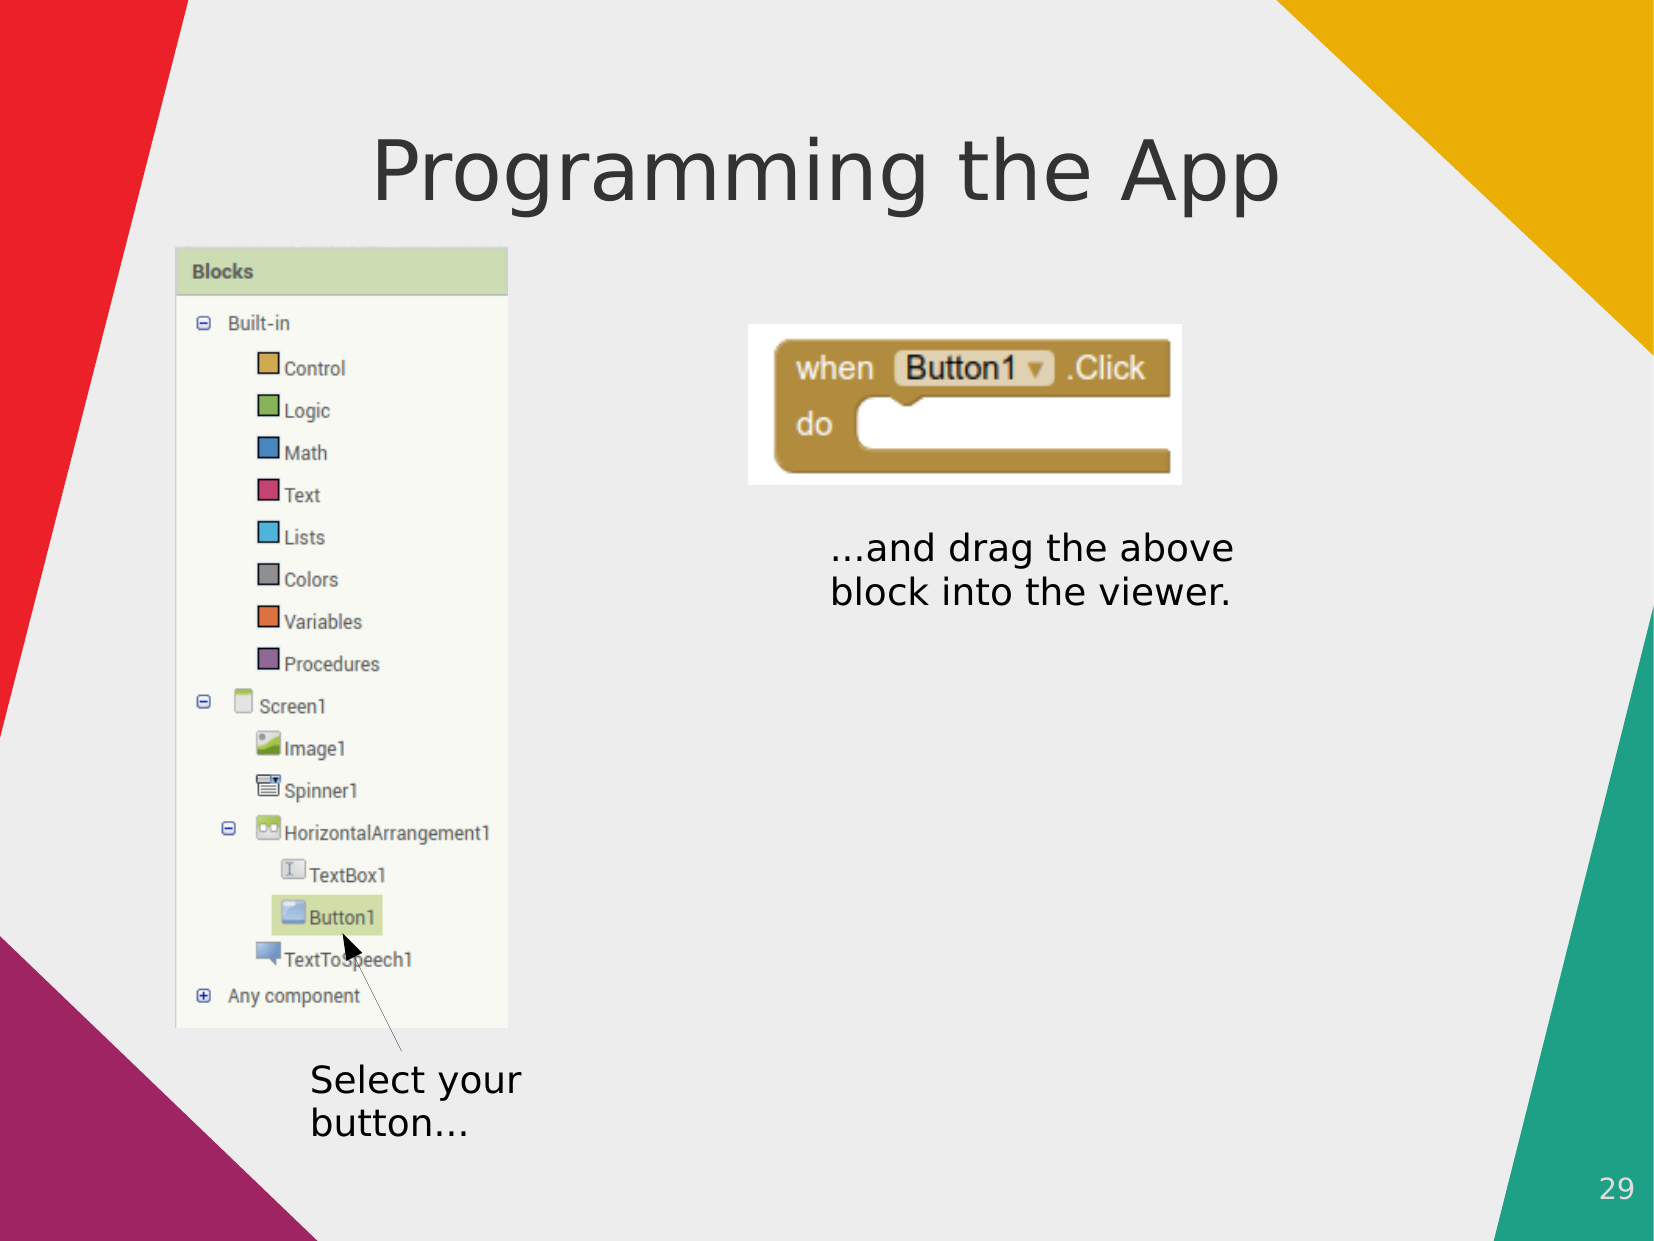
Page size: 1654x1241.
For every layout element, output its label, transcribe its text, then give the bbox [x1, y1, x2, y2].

text_box ...and drag the above block into the viewer. [814, 519, 1288, 622]
text_box Select your button... [295, 1051, 674, 1154]
title Programming the App [114, 73, 1539, 271]
picture [748, 324, 1182, 485]
picture [175, 246, 508, 1028]
